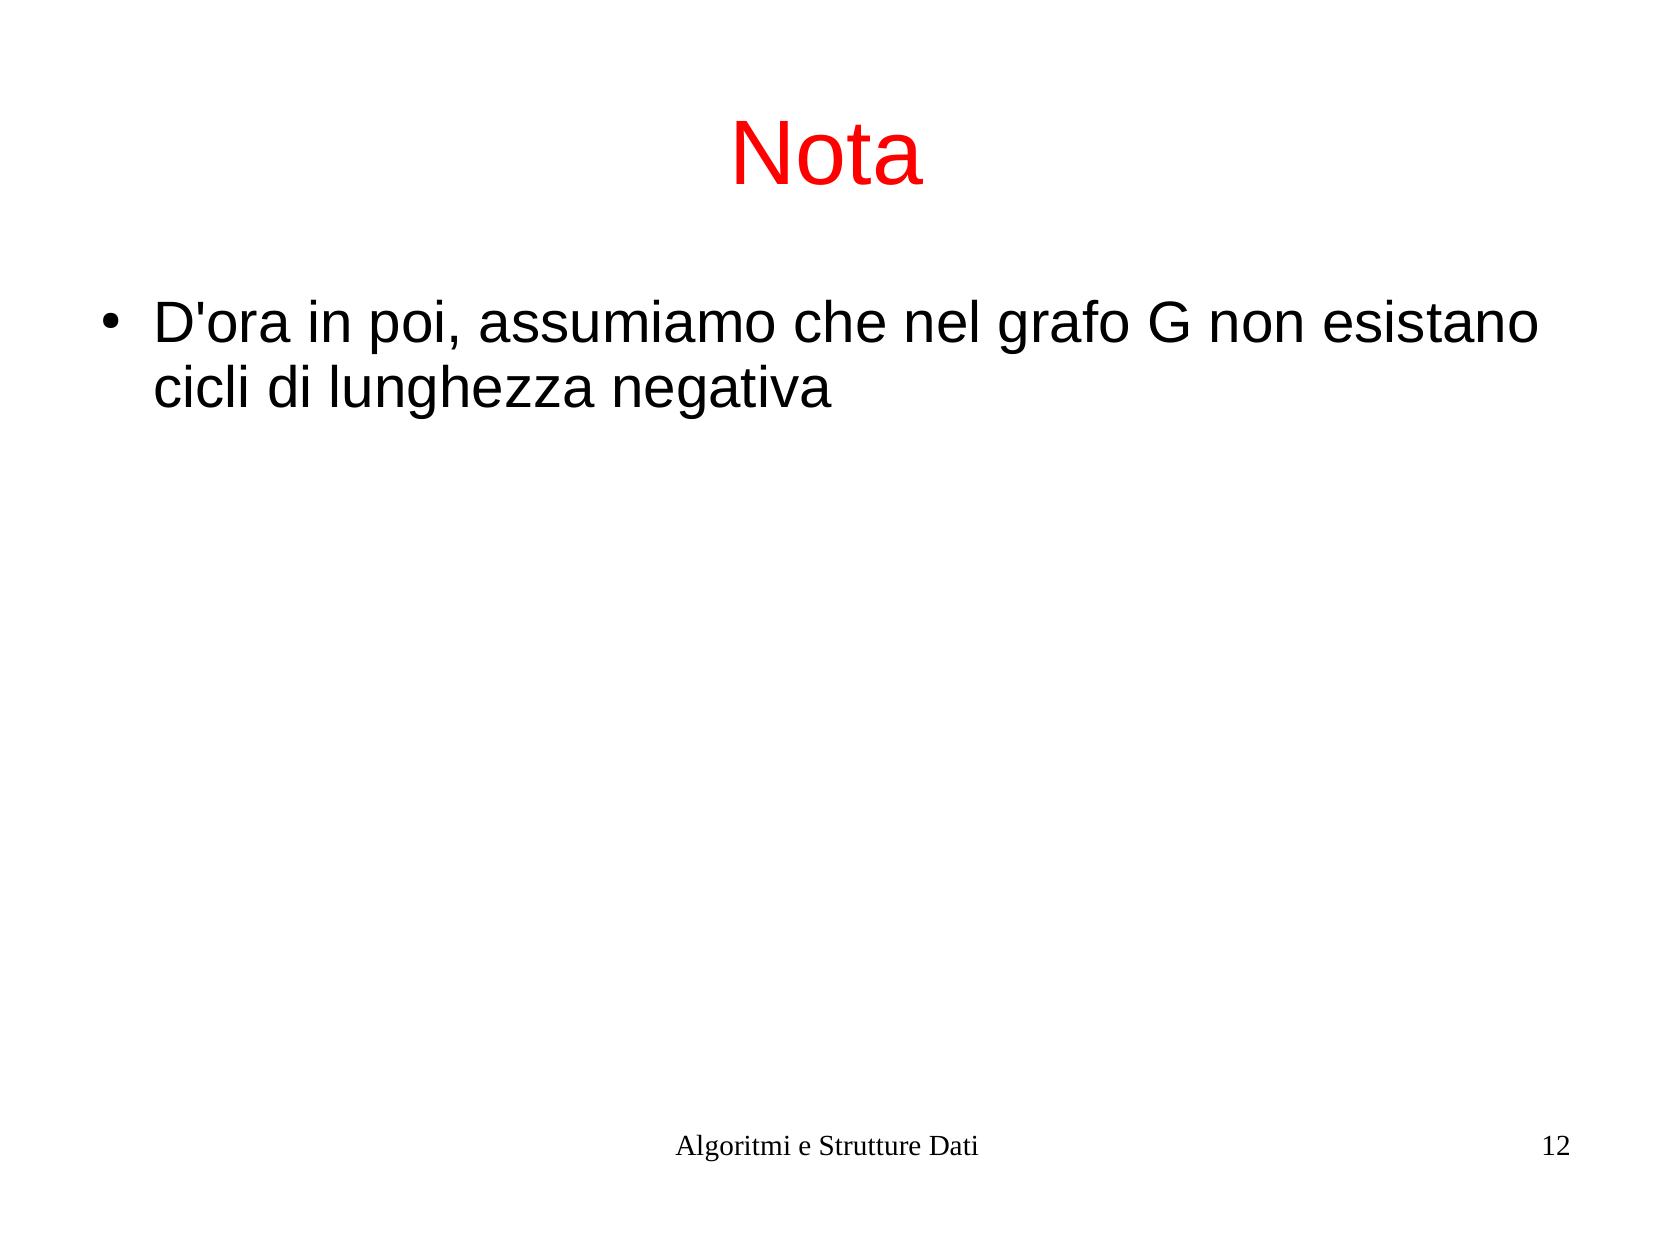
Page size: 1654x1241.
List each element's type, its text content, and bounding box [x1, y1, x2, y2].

title Nota [82, 49, 1571, 257]
list D'ora in poi, assumiamo che nel grafo G non esistano cicli di lunghezza negativa [82, 290, 1571, 1109]
